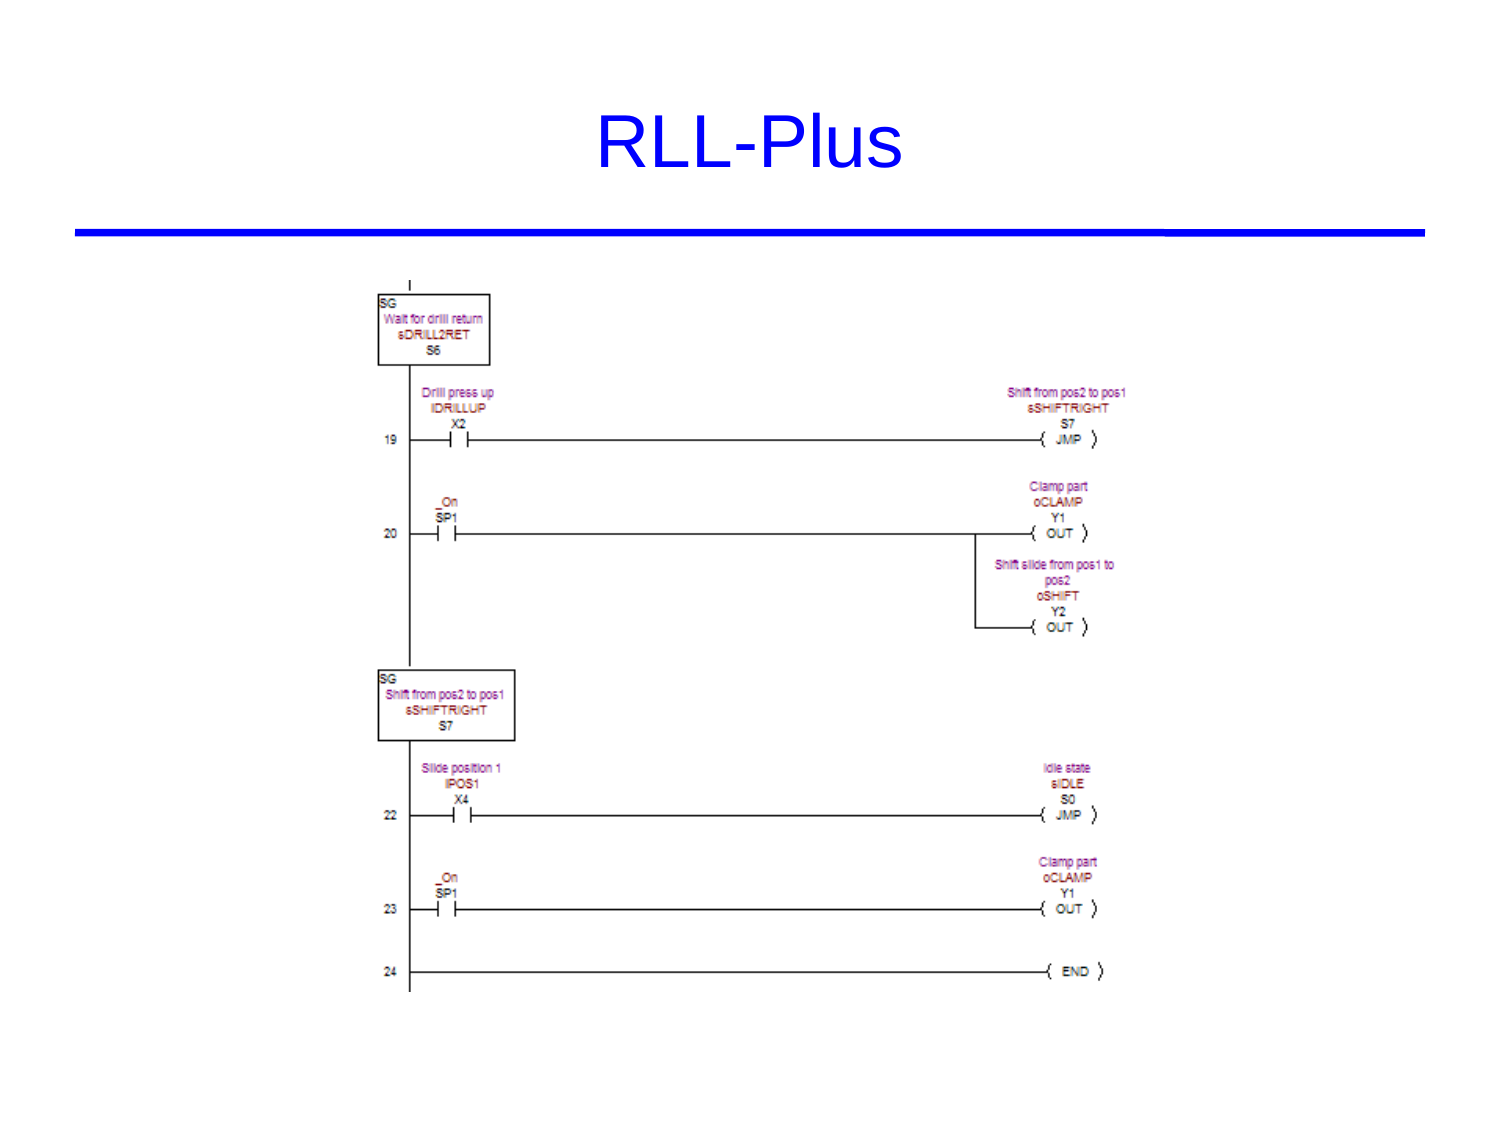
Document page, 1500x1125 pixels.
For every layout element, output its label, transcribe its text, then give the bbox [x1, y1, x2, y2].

picture [367, 280, 1133, 992]
title RLL-Plus [112, 89, 1388, 186]
